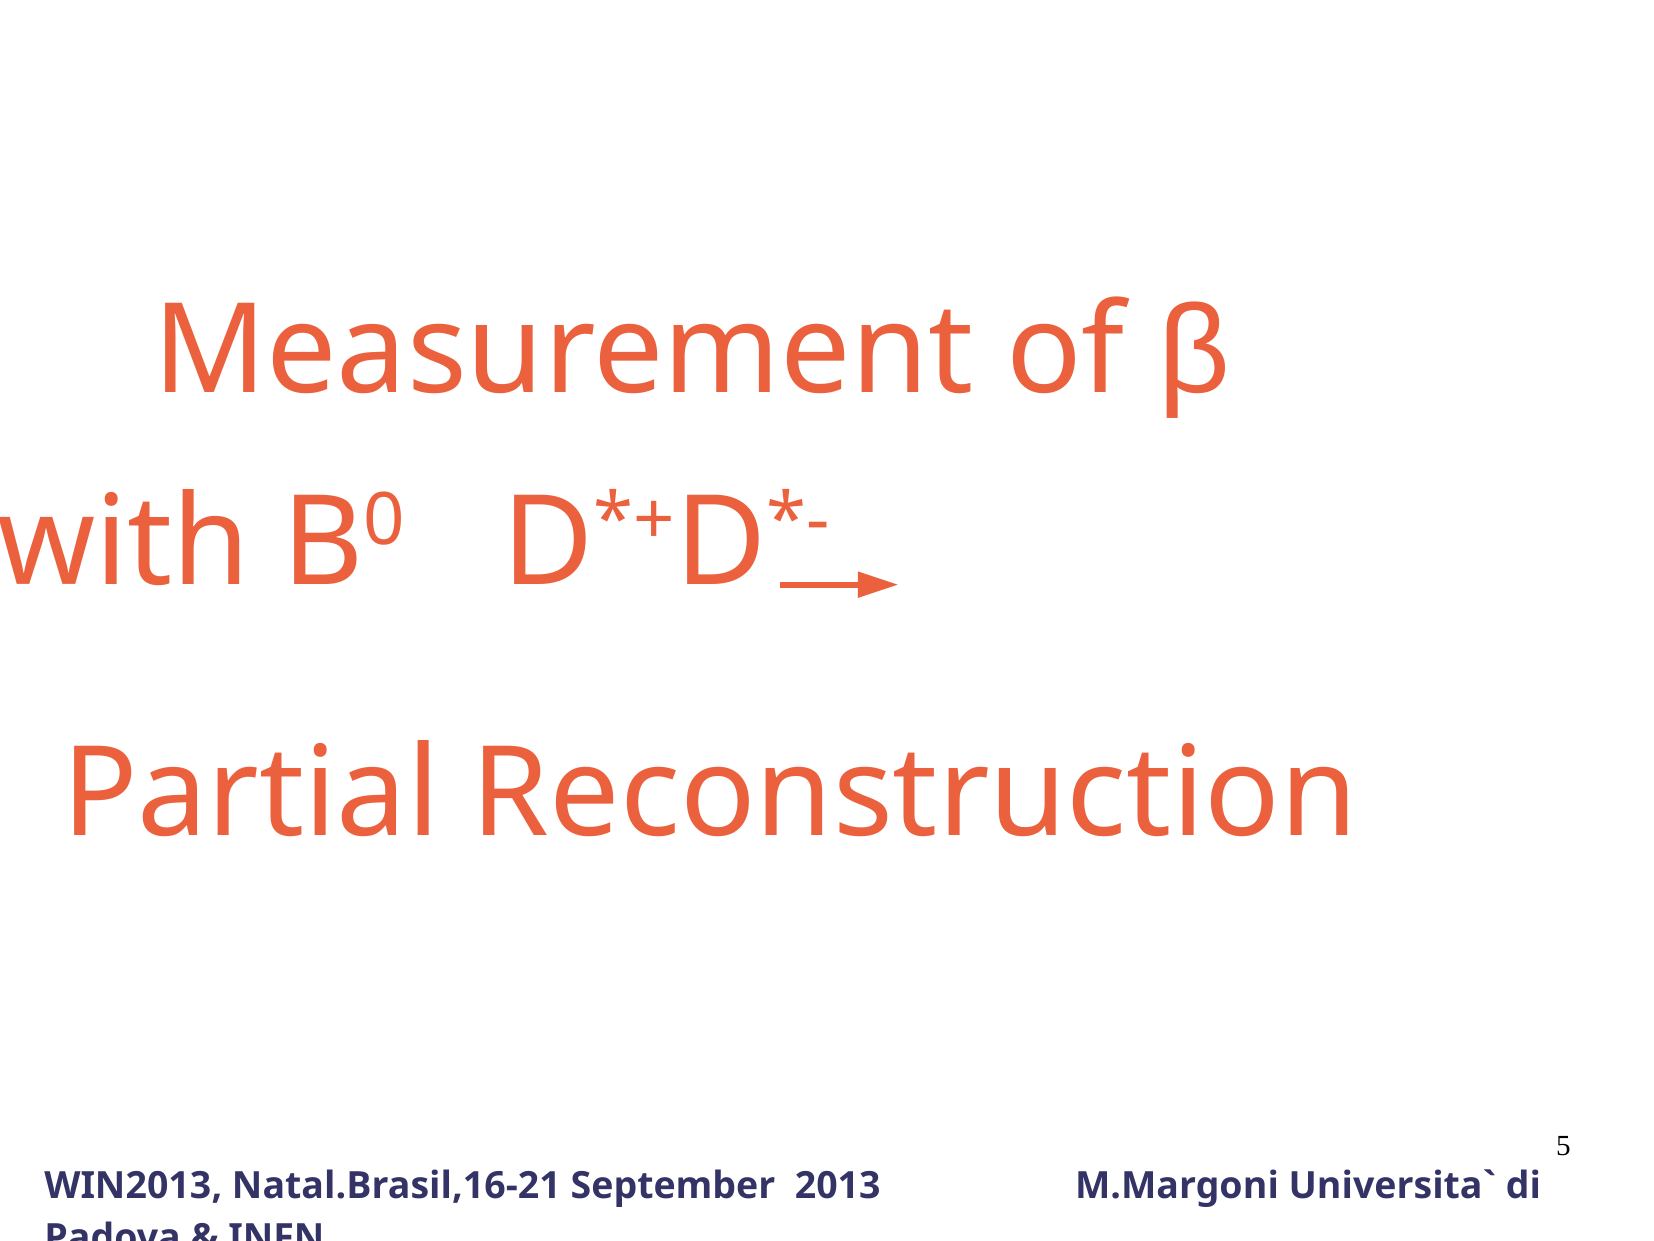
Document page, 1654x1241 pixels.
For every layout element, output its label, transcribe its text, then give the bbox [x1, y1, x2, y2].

text_box Measurement of β with B0 D*+D*- Partial Reconstruction [0, 171, 1654, 1241]
text_box Measurement of β with B0 D*+D*- Partial Reconstruction [111, 1225, 196, 1241]
text_box WIN2013, Natal.Brasil,16-21 September 2013 M.Margoni Universita` di Padova & INFN [29, 1151, 1625, 1225]
